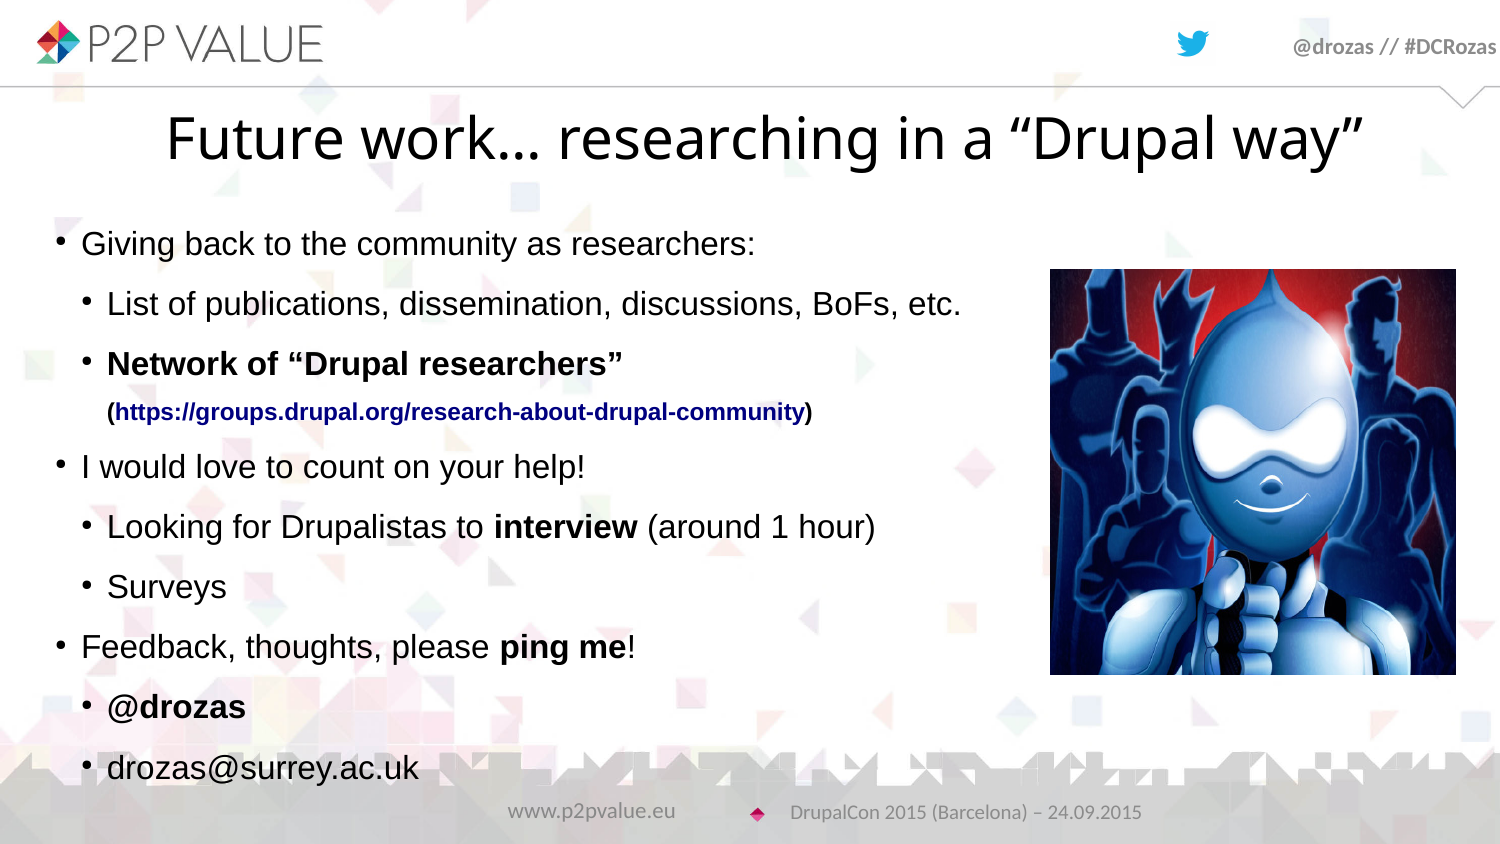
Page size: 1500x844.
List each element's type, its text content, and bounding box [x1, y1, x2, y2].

text_box DrupalCon 2015 (Barcelona) – 24.09.2015 [777, 788, 1470, 834]
title Future work... researching in a “Drupal way” [60, 92, 1471, 181]
text_box www.p2pvalue.eu [501, 789, 720, 829]
picture [0, 0, 1500, 844]
text_box @drozas // #DCRozas [1170, 15, 1500, 76]
subtitle Giving back to the community as researchers: List of publications, dissemination, discussions, BoFs, etc. Network of “Drupal researchers” (https://groups.drupal.org/research-about-drupal-community) I would love to count on your help! Looking for Drupalistas to interview (around 1 hour) Surveys Feedback, thoughts, please ping me! @drozas drozas@surrey.ac.uk [41, 195, 1036, 796]
